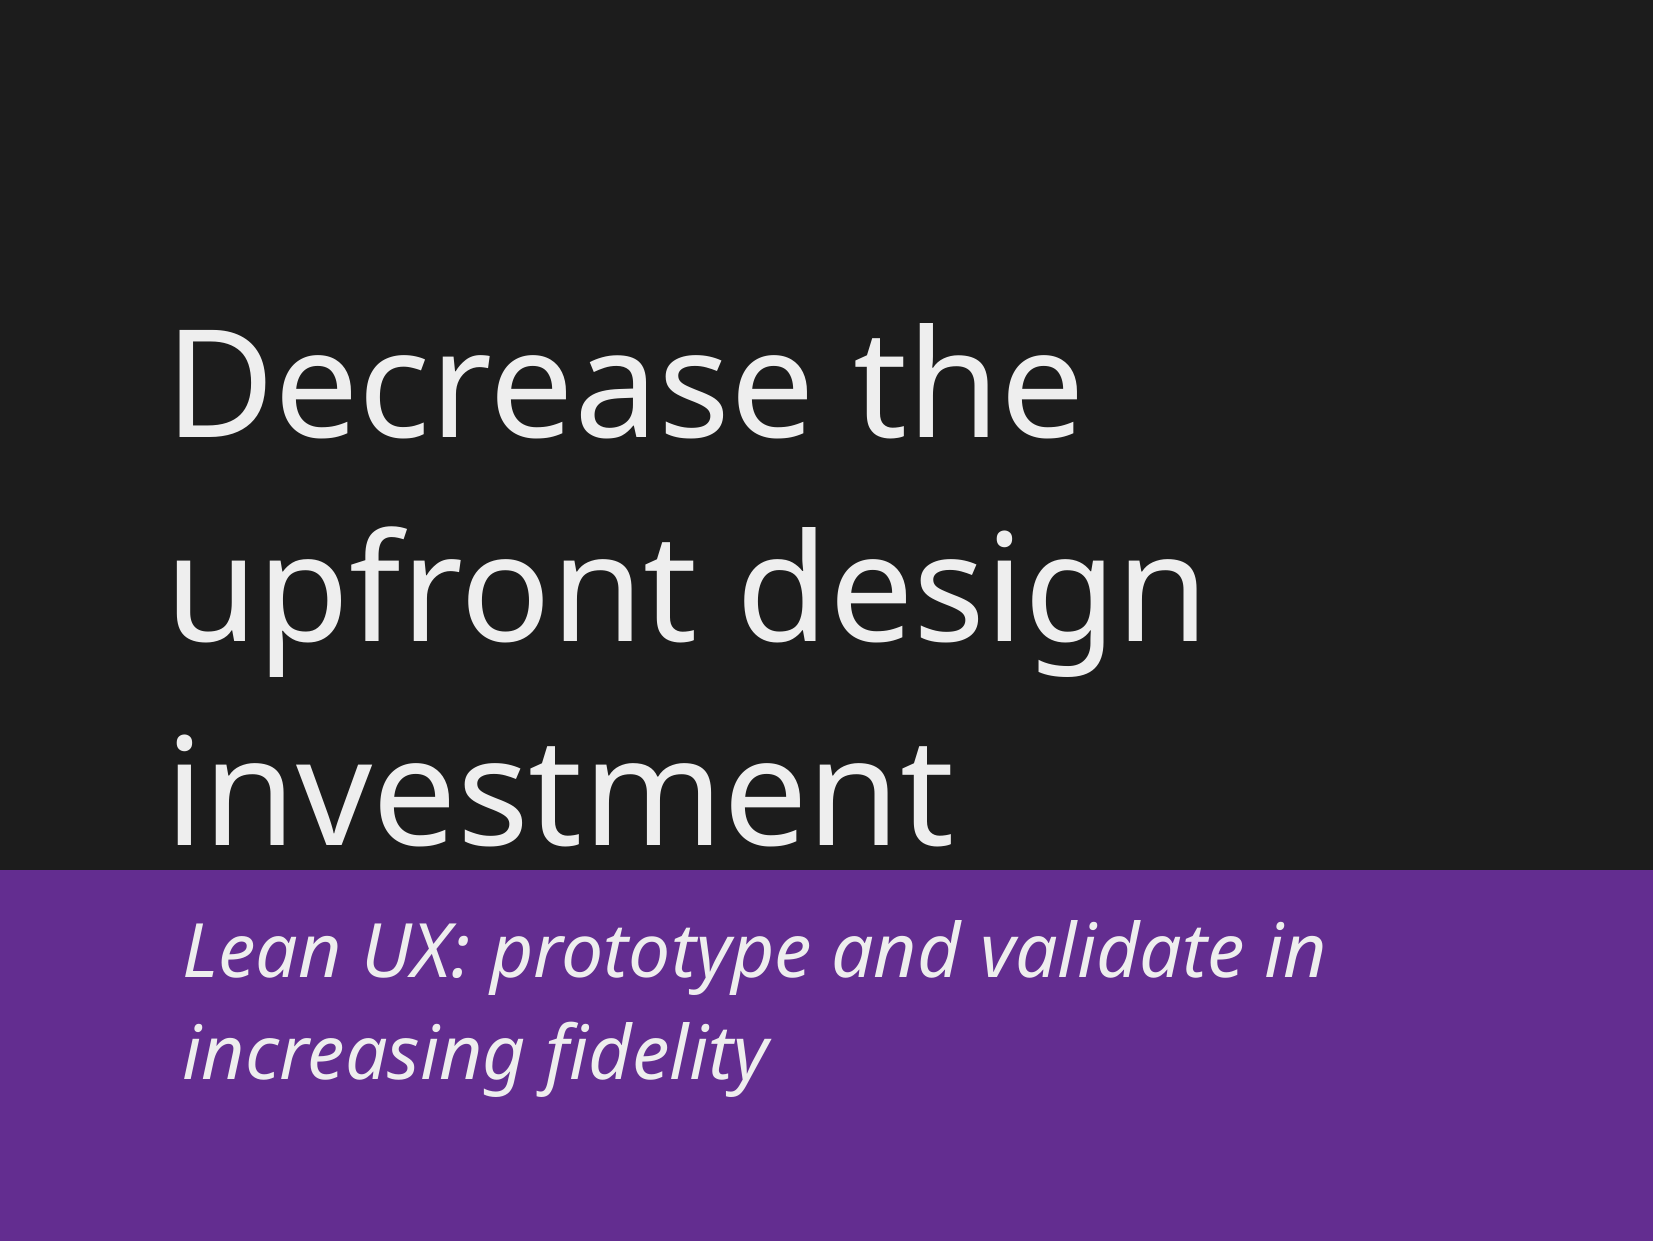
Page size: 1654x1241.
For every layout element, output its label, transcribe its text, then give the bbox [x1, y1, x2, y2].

title Decrease the upfront design investment [165, 72, 1571, 778]
list Lean UX: prototype and validate in increasing fidelity [165, 897, 1571, 1241]
